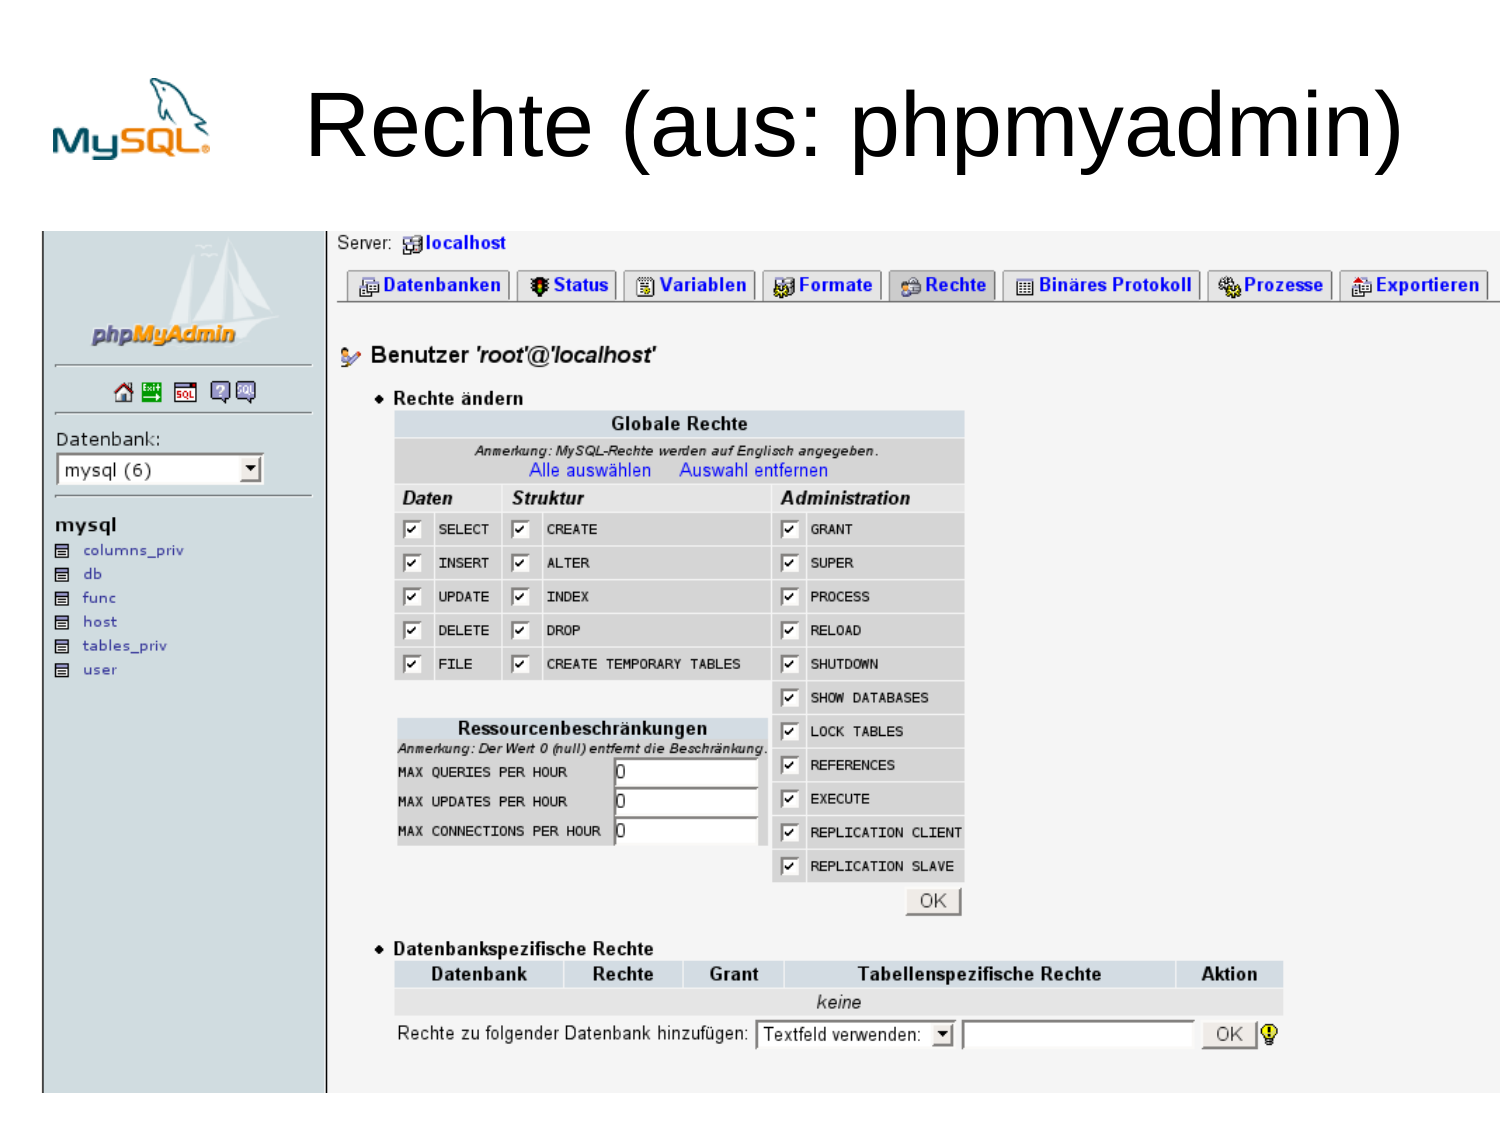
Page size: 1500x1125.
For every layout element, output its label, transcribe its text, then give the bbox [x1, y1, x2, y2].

picture [53, 78, 210, 160]
picture [41, 231, 1500, 1093]
title Rechte (aus: phpmyadmin) [242, 30, 1469, 219]
